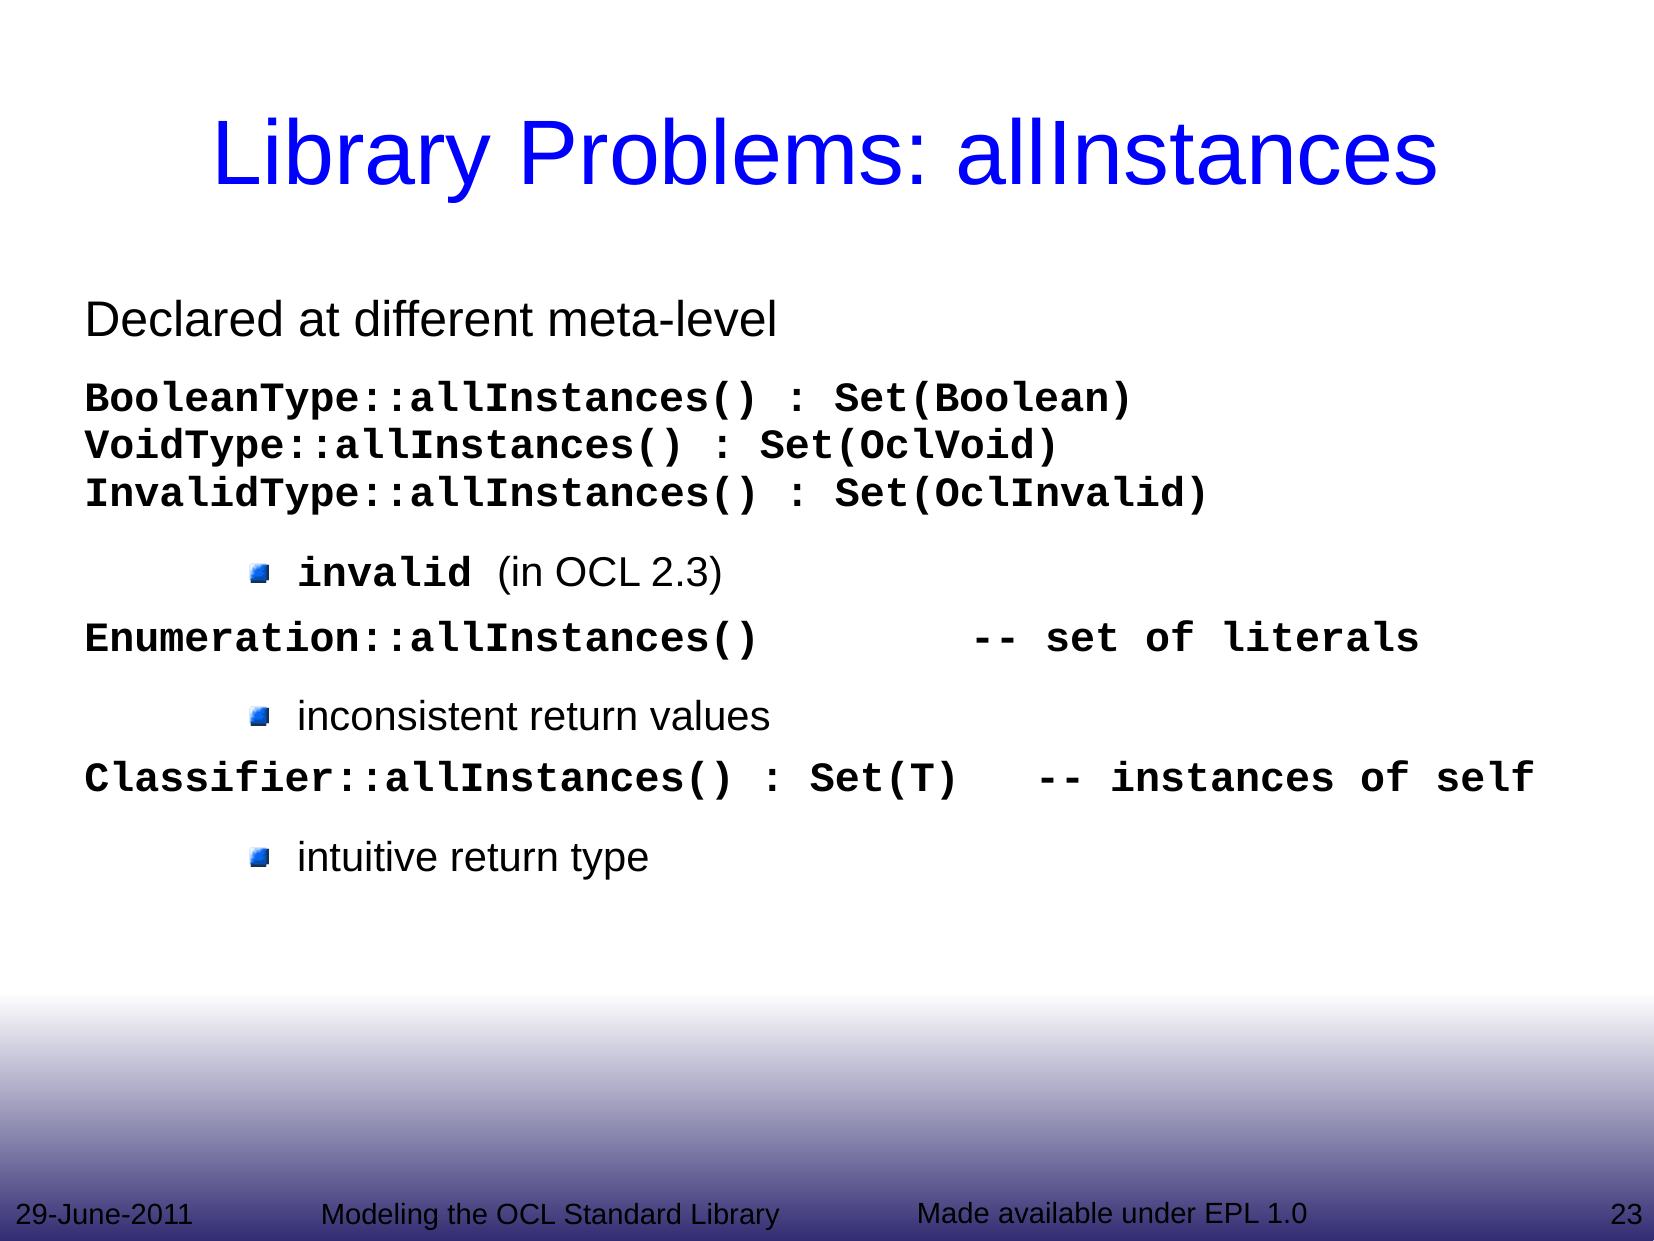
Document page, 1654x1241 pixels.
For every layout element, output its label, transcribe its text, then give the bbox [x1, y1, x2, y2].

title Library Problems: allInstances [82, 49, 1571, 257]
list Declared at different meta-level BooleanType::allInstances() : Set(Boolean) VoidType::allInstances() : Set(OclVoid) InvalidType::allInstances() : Set(OclInvalid) invalid (in OCL 2.3) Enumeration::allInstances() -- set of literals inconsistent return values Classifier::allInstances() : Set(T) -- instances of self intuitive return type [84, 291, 1573, 1111]
